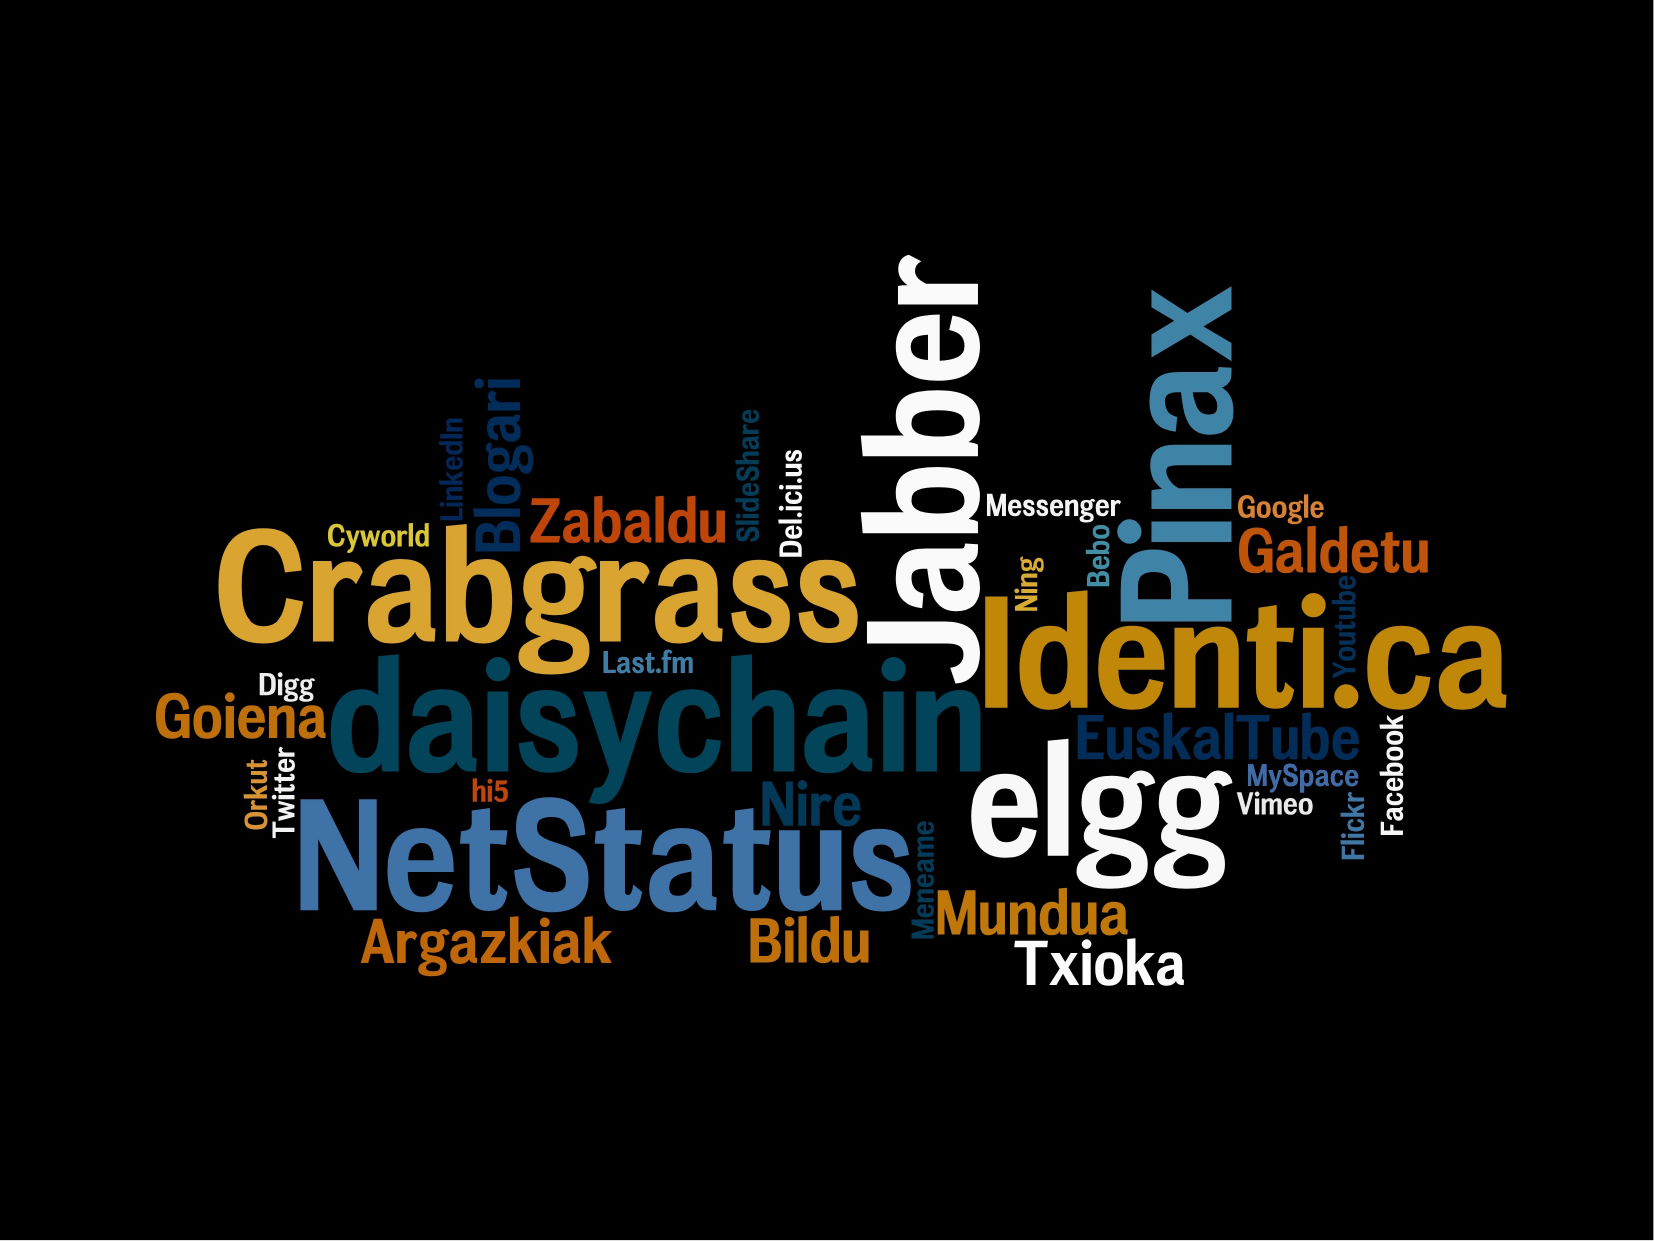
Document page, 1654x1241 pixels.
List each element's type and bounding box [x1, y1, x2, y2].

picture [130, 132, 1531, 1108]
text_box [0, 0, 1654, 1241]
